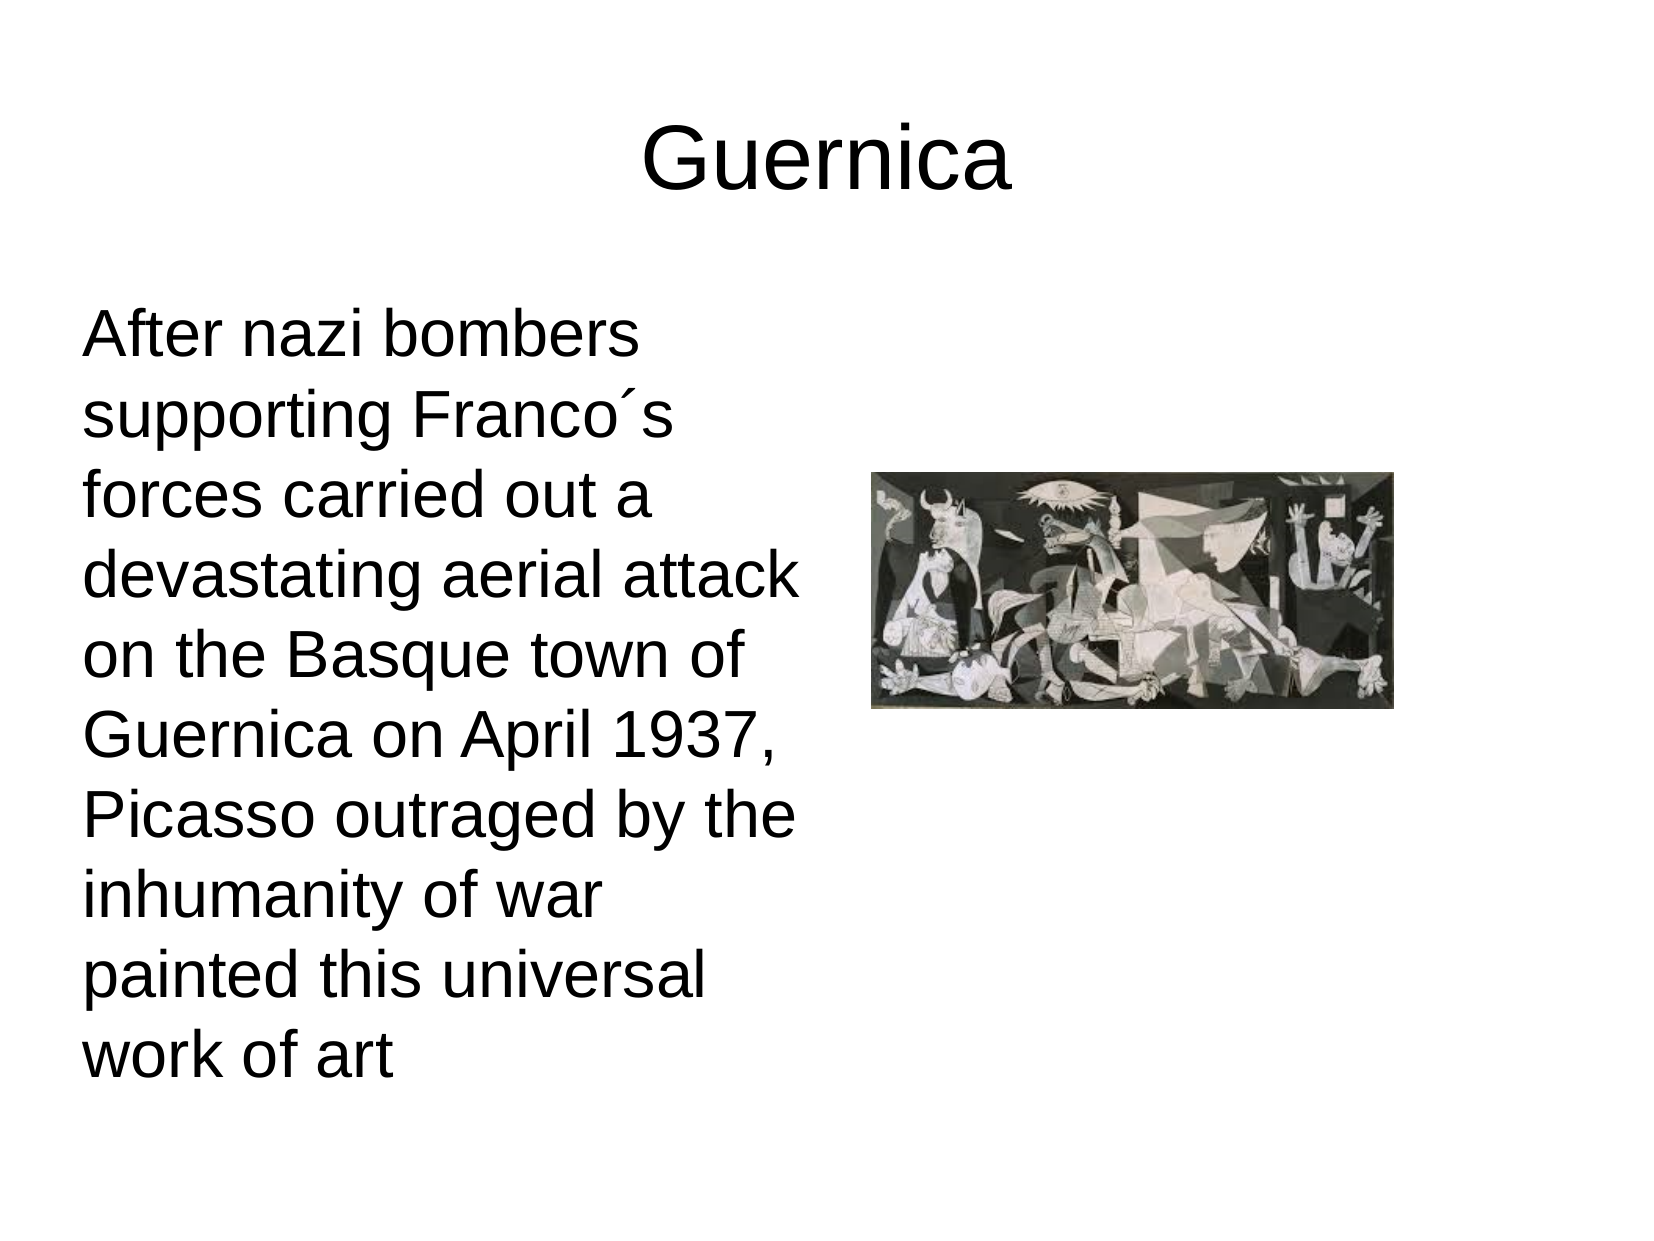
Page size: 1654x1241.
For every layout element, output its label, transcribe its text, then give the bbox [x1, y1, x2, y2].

list After nazi bombers supporting Franco´s forces carried out a devastating aerial attack on the Basque town of Guernica on April 1937, Picasso outraged by the inhumanity of war painted this universal work of art [82, 290, 809, 1241]
picture [871, 472, 1394, 709]
title Guernica [82, 49, 1571, 257]
